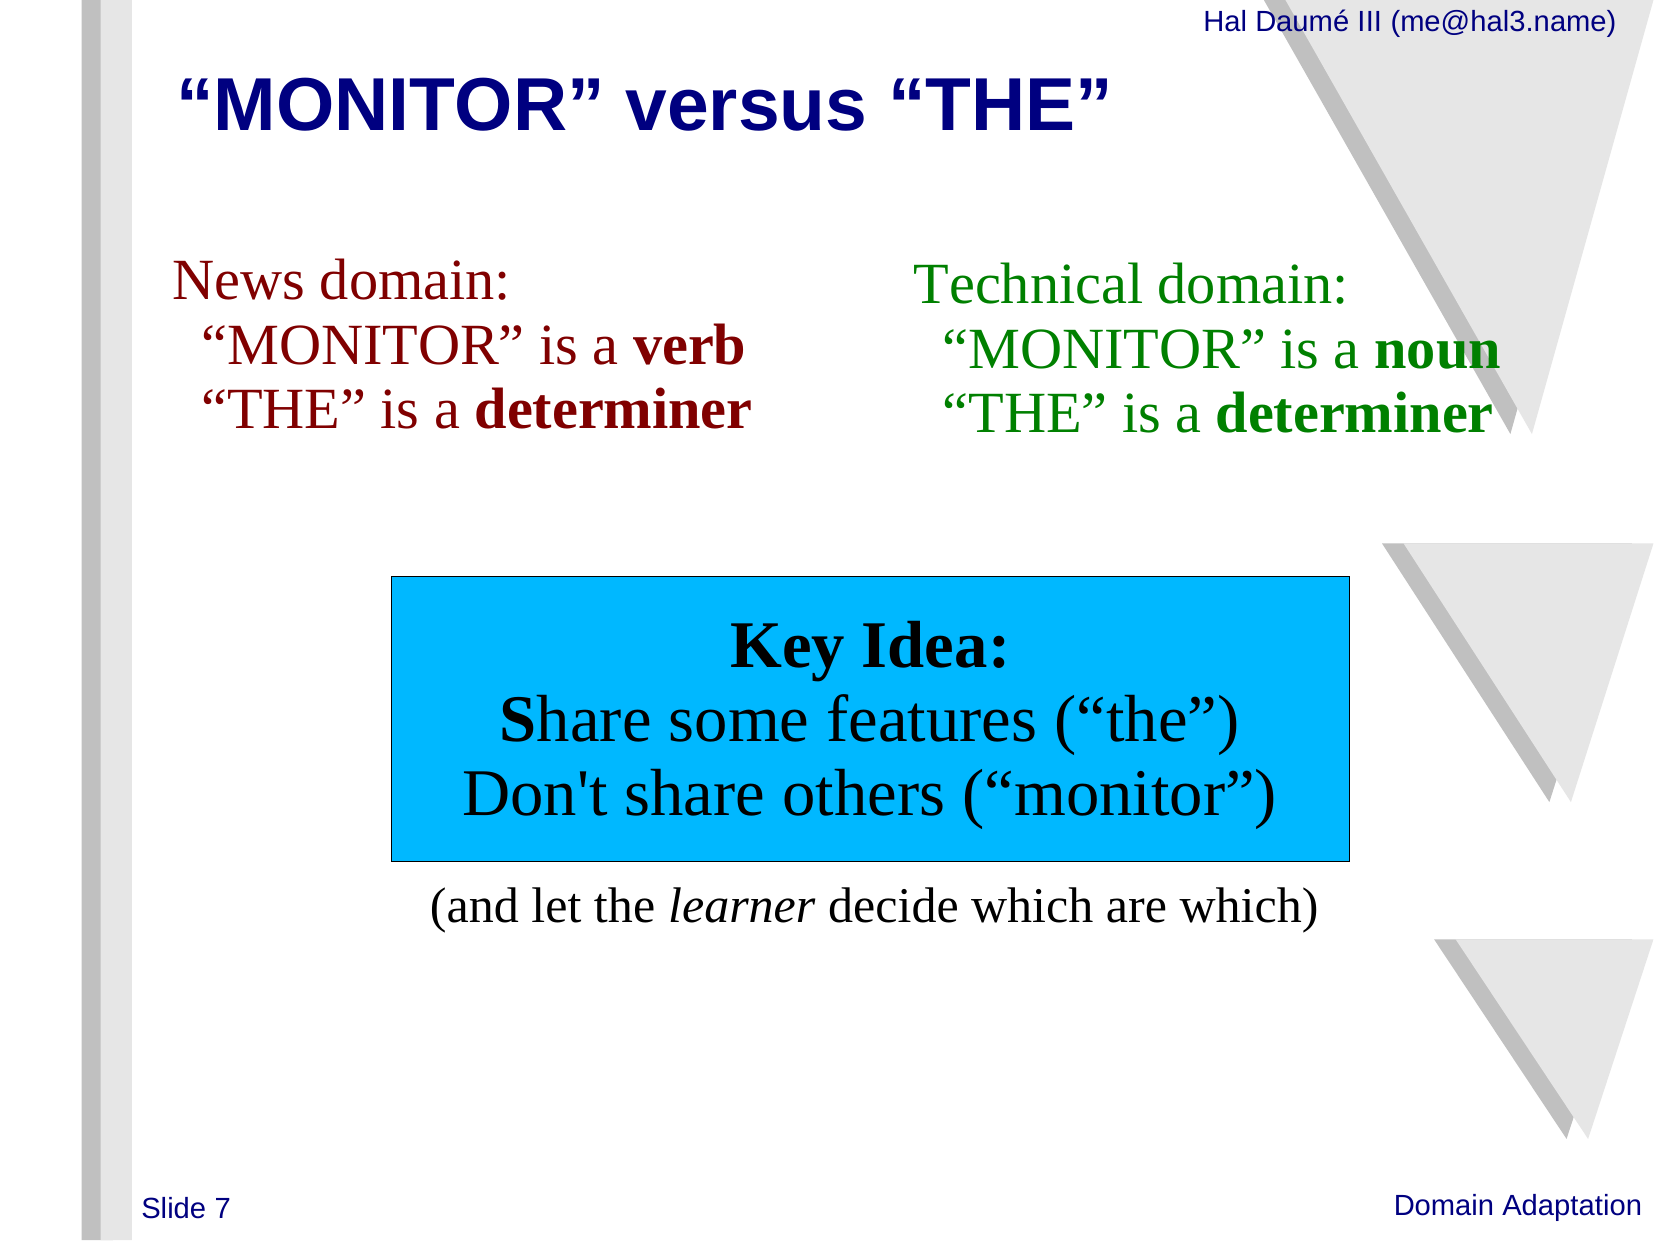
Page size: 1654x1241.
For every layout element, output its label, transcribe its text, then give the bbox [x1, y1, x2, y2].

text_box News domain: “MONITOR” is a verb “THE” is a determiner [172, 247, 748, 442]
title “MONITOR” versus “THE” [176, 44, 1509, 166]
text_box Key Idea: Share some features (“the”) Don't share others (“monitor”) [391, 576, 1350, 862]
text_box (and let the learner decide which are which) [430, 878, 1299, 934]
text_box Technical domain: “MONITOR” is a noun “THE” is a determiner [914, 251, 1494, 446]
